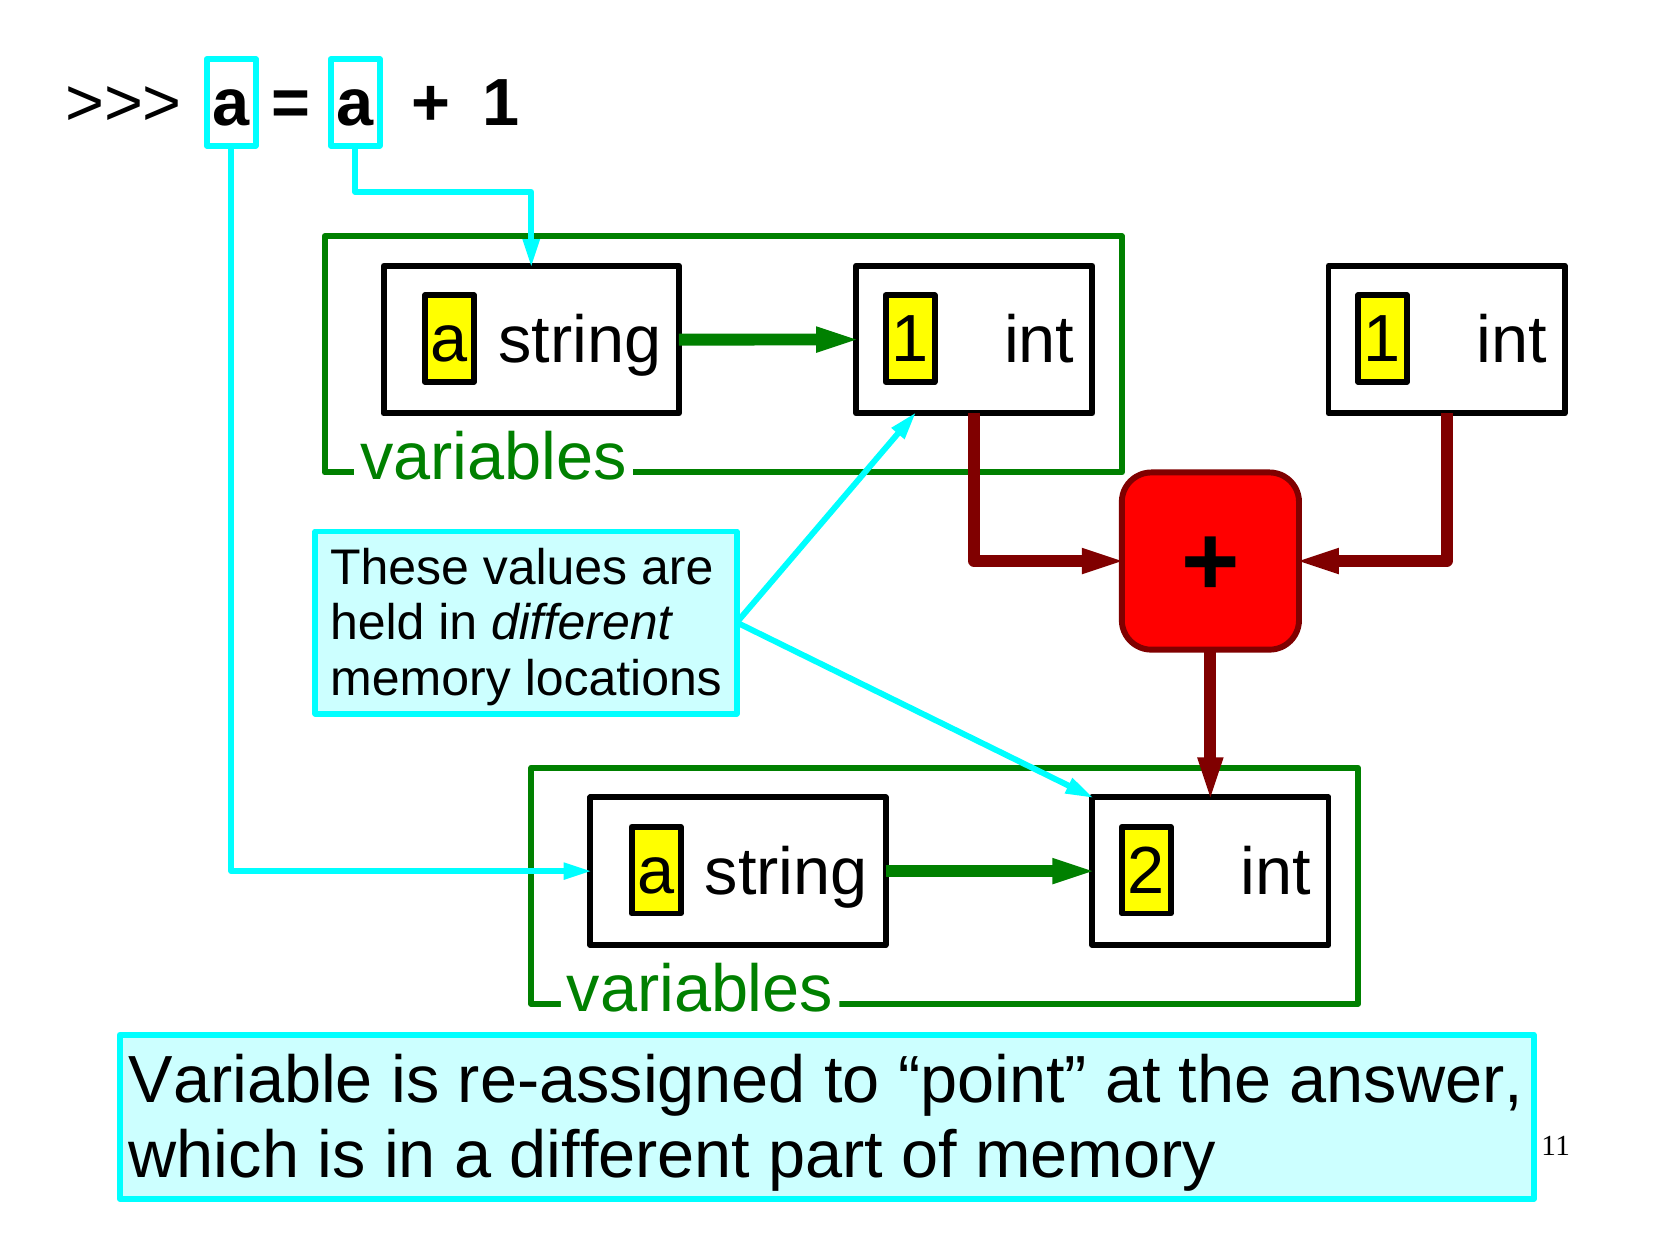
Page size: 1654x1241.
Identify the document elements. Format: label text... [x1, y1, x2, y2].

text_box These values are held in different memory locations [315, 531, 737, 714]
text_box variables [354, 413, 633, 501]
text_box >>> [59, 59, 189, 146]
text_box int [856, 265, 1093, 414]
text_box + [405, 59, 457, 146]
text_box variables [560, 944, 840, 1032]
text_box a [424, 295, 474, 382]
text_box 1 [476, 59, 526, 146]
text_box int [1328, 265, 1565, 414]
text_box string [590, 797, 886, 945]
text_box 1 [1358, 295, 1407, 382]
text_box 1 [885, 295, 935, 382]
text_box a [631, 826, 681, 914]
text_box int [1092, 797, 1329, 945]
text_box + [1121, 472, 1300, 650]
text_box = [265, 59, 317, 146]
text_box Variable is re-assigned to “point” at the answer, which is in a different part of memory [119, 1034, 1534, 1199]
text_box a [330, 59, 380, 146]
text_box a [206, 59, 256, 146]
text_box string [383, 265, 679, 414]
text_box 2 [1121, 826, 1171, 914]
